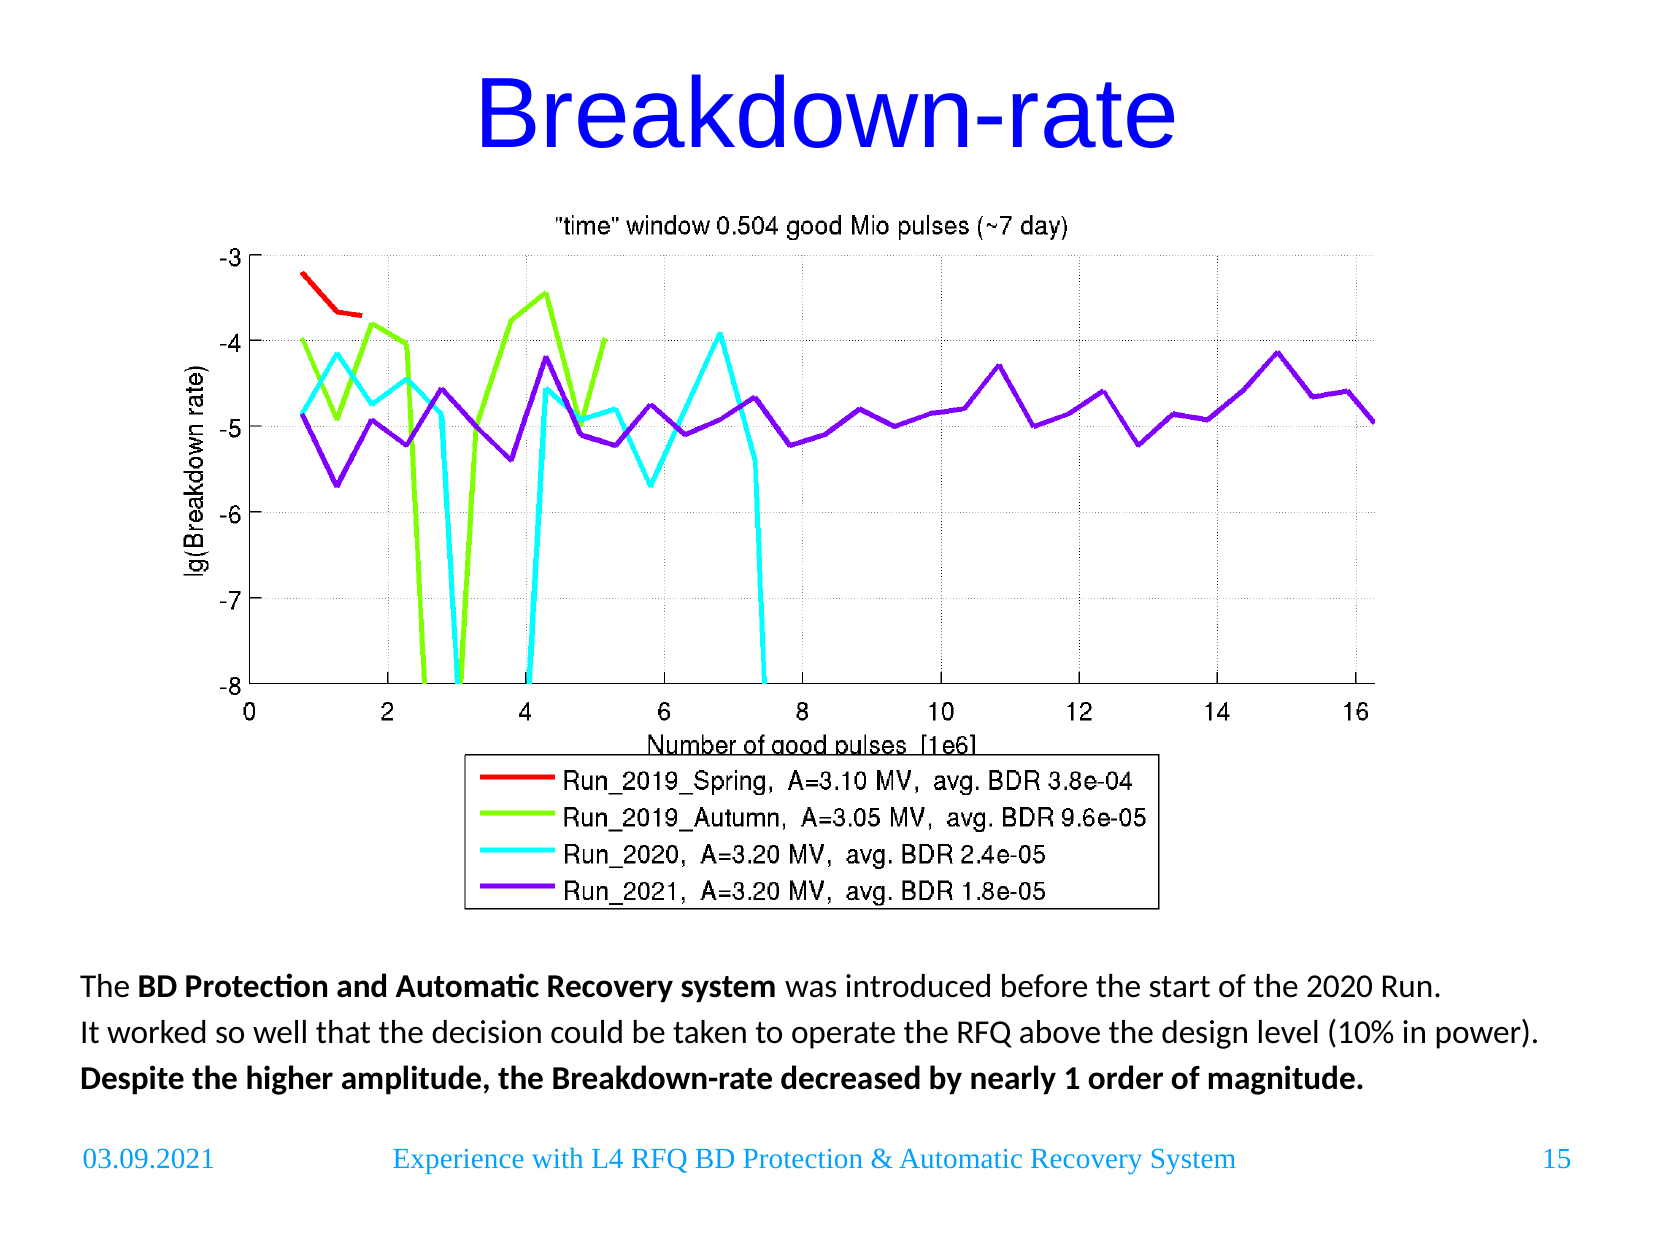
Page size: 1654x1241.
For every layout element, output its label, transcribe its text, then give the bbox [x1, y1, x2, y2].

title Breakdown-rate [82, 49, 1571, 178]
picture [177, 200, 1394, 926]
text_box The BD Protection and Automatic Recovery system was introduced before the start of the 2020 Run. It worked so well that the decision could be taken to operate the RFQ above the design level (10% in power). Despite the higher amplitude, the Breakdown-rate decreased by nearly 1 order of magnitude. [65, 956, 1613, 1123]
